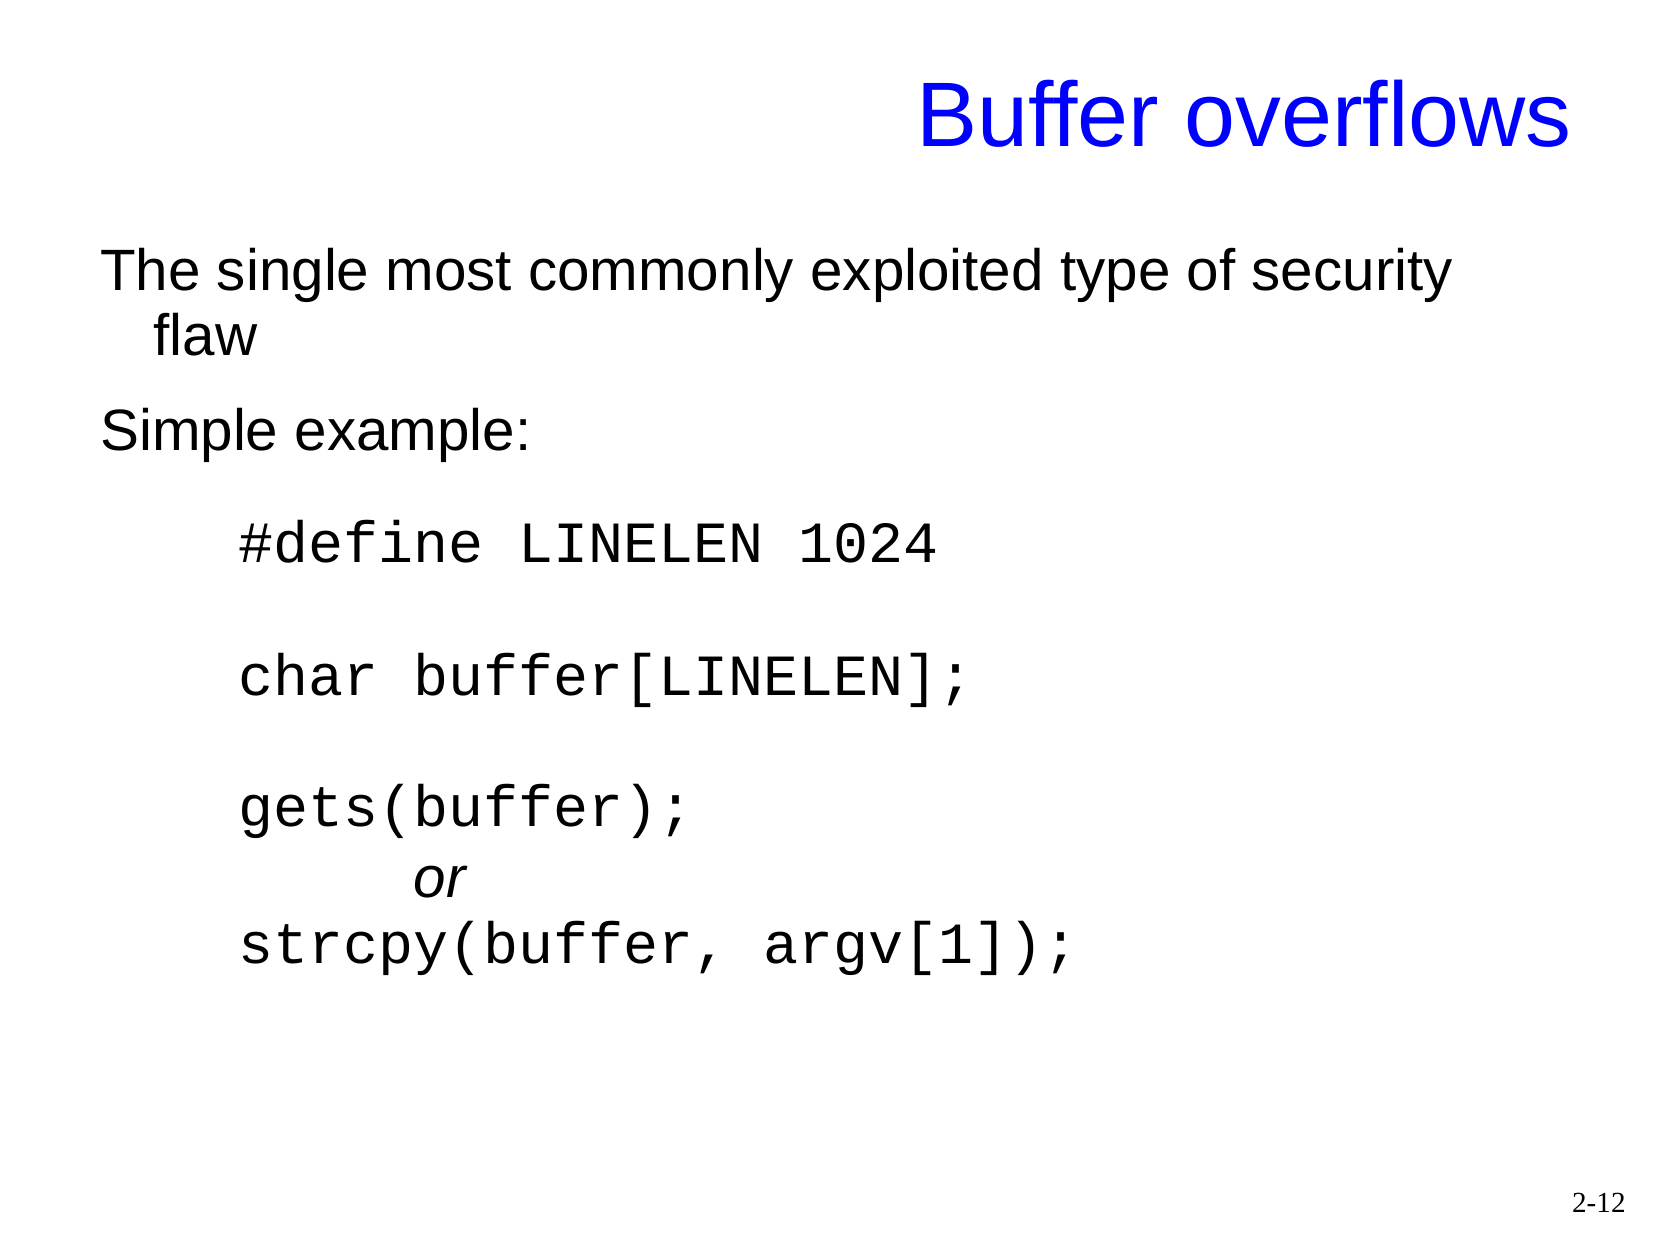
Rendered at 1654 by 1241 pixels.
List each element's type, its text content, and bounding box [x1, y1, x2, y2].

list The single most commonly exploited type of security flaw Simple example: [82, 237, 1571, 1156]
text_box #define LINELEN 1024 char buffer[LINELEN]; gets(buffer); or strcpy(buffer, argv[1]); [223, 506, 1322, 989]
title Buffer overflows [84, 18, 1573, 211]
